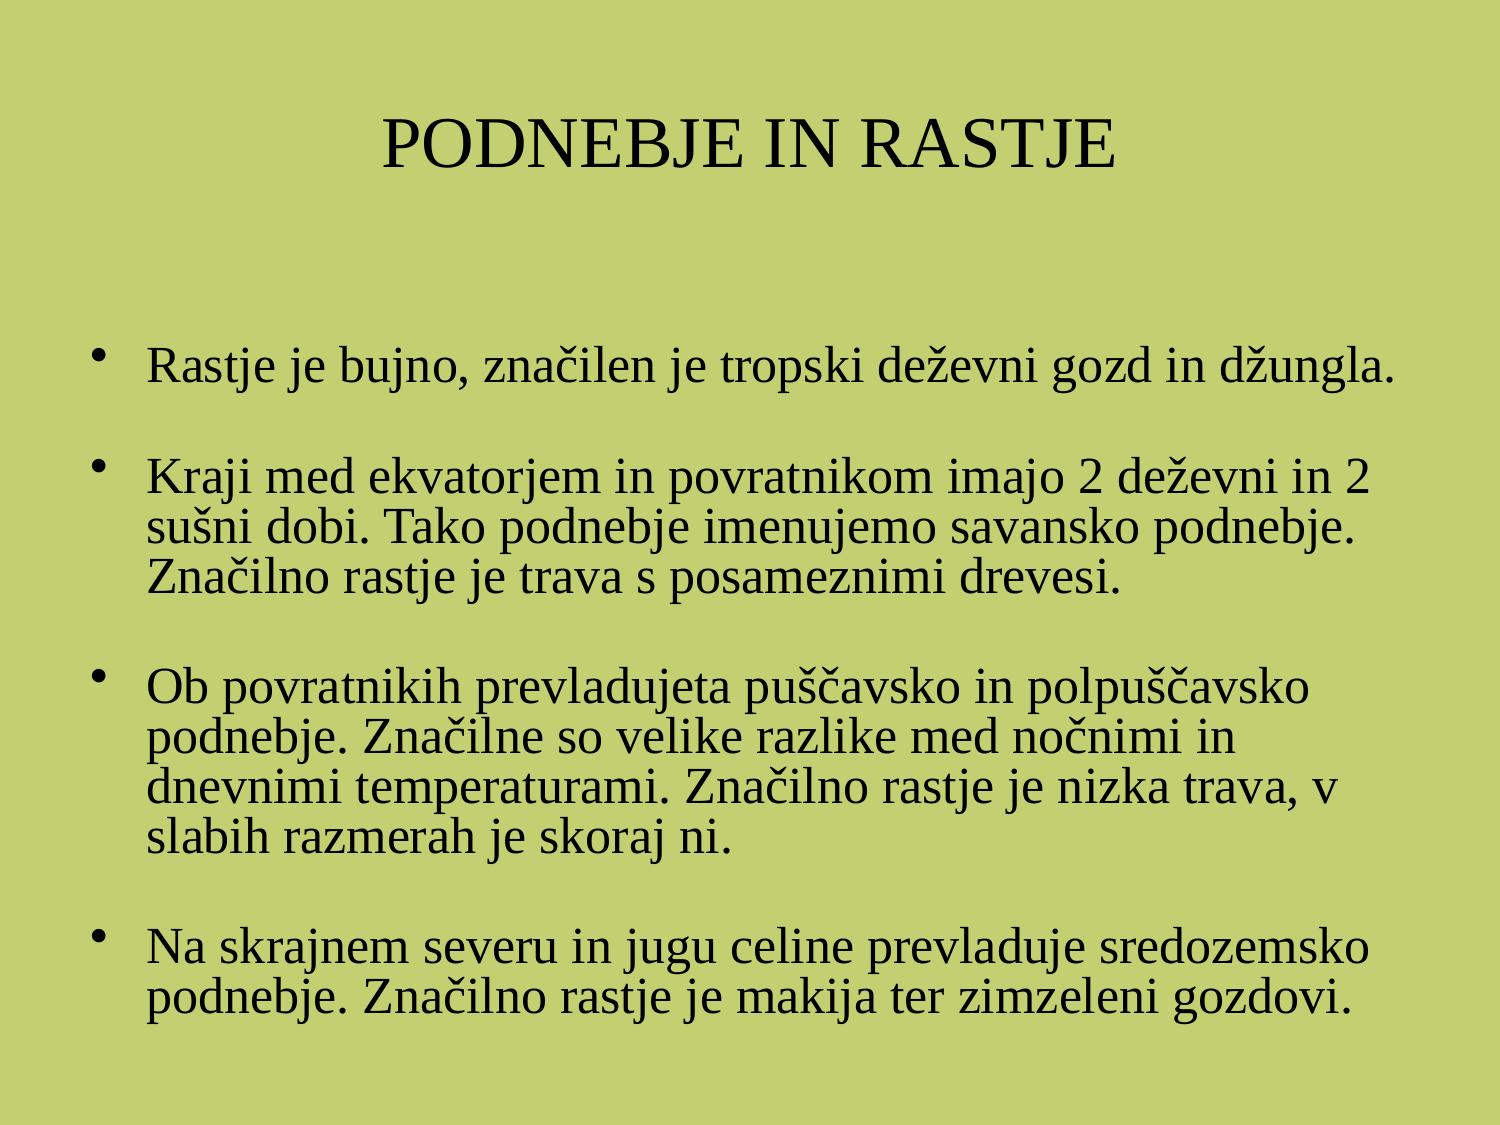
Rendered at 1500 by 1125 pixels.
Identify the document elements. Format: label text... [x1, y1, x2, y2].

list Rastje je bujno, značilen je tropski deževni gozd in džungla. Kraji med ekvatorjem in povratnikom imajo 2 deževni in 2 sušni dobi. Tako podnebje imenujemo savansko podnebje. Značilno rastje je trava s posameznimi drevesi. Ob povratnikih prevladujeta puščavsko in polpuščavsko podnebje. Značilne so velike razlike med nočnimi in dnevnimi temperaturami. Značilno rastje je nizka trava, v slabih razmerah je skoraj ni. Na skrajnem severu in jugu celine prevladuje sredozemsko podnebje. Značilno rastje je makija ter zimzeleni gozdovi. [75, 262, 1436, 1059]
title PODNEBJE IN RASTJE [75, 45, 1425, 233]
